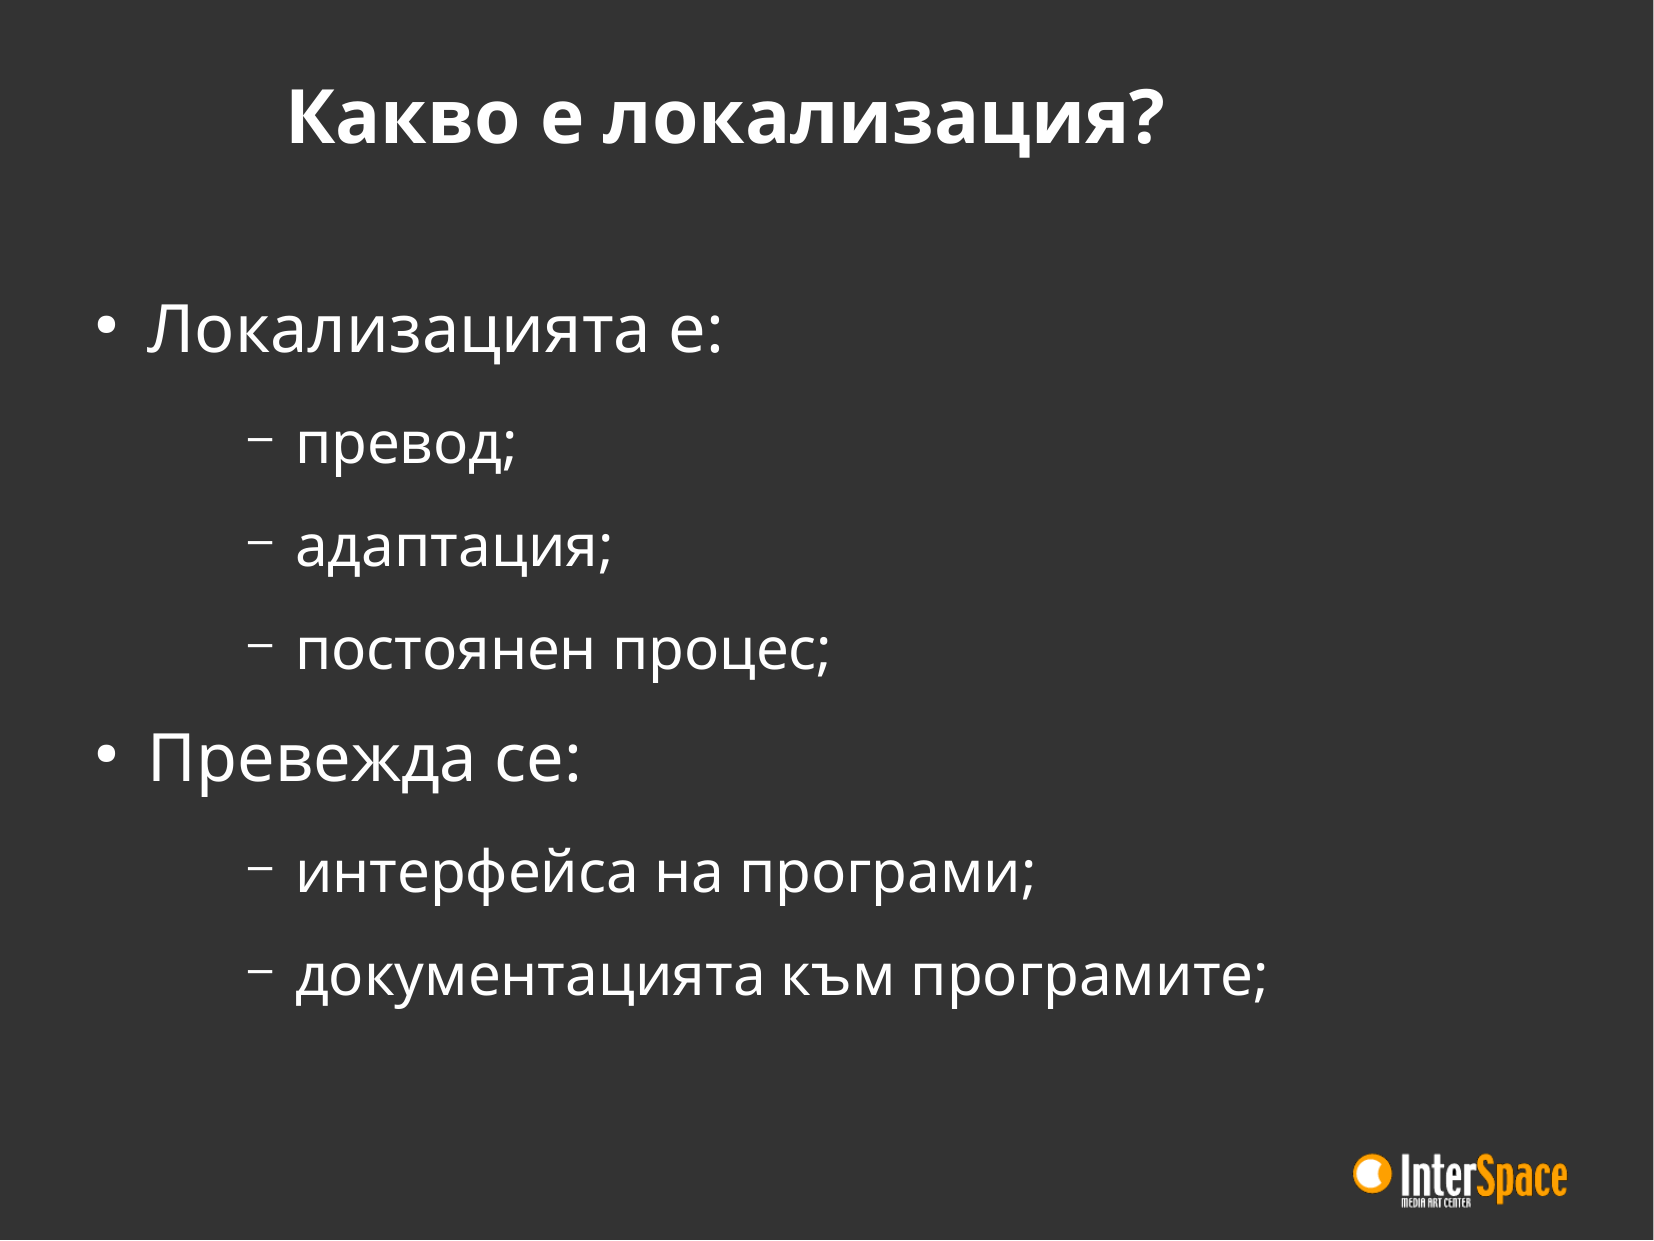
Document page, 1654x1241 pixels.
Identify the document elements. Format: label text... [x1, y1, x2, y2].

title Какво е локализация? [0, 72, 1654, 157]
list Локализацията е: превод; адаптация; постоянен процес; Превежда се: интерфейса на програми; документацията към програмите; [59, 280, 1577, 1241]
